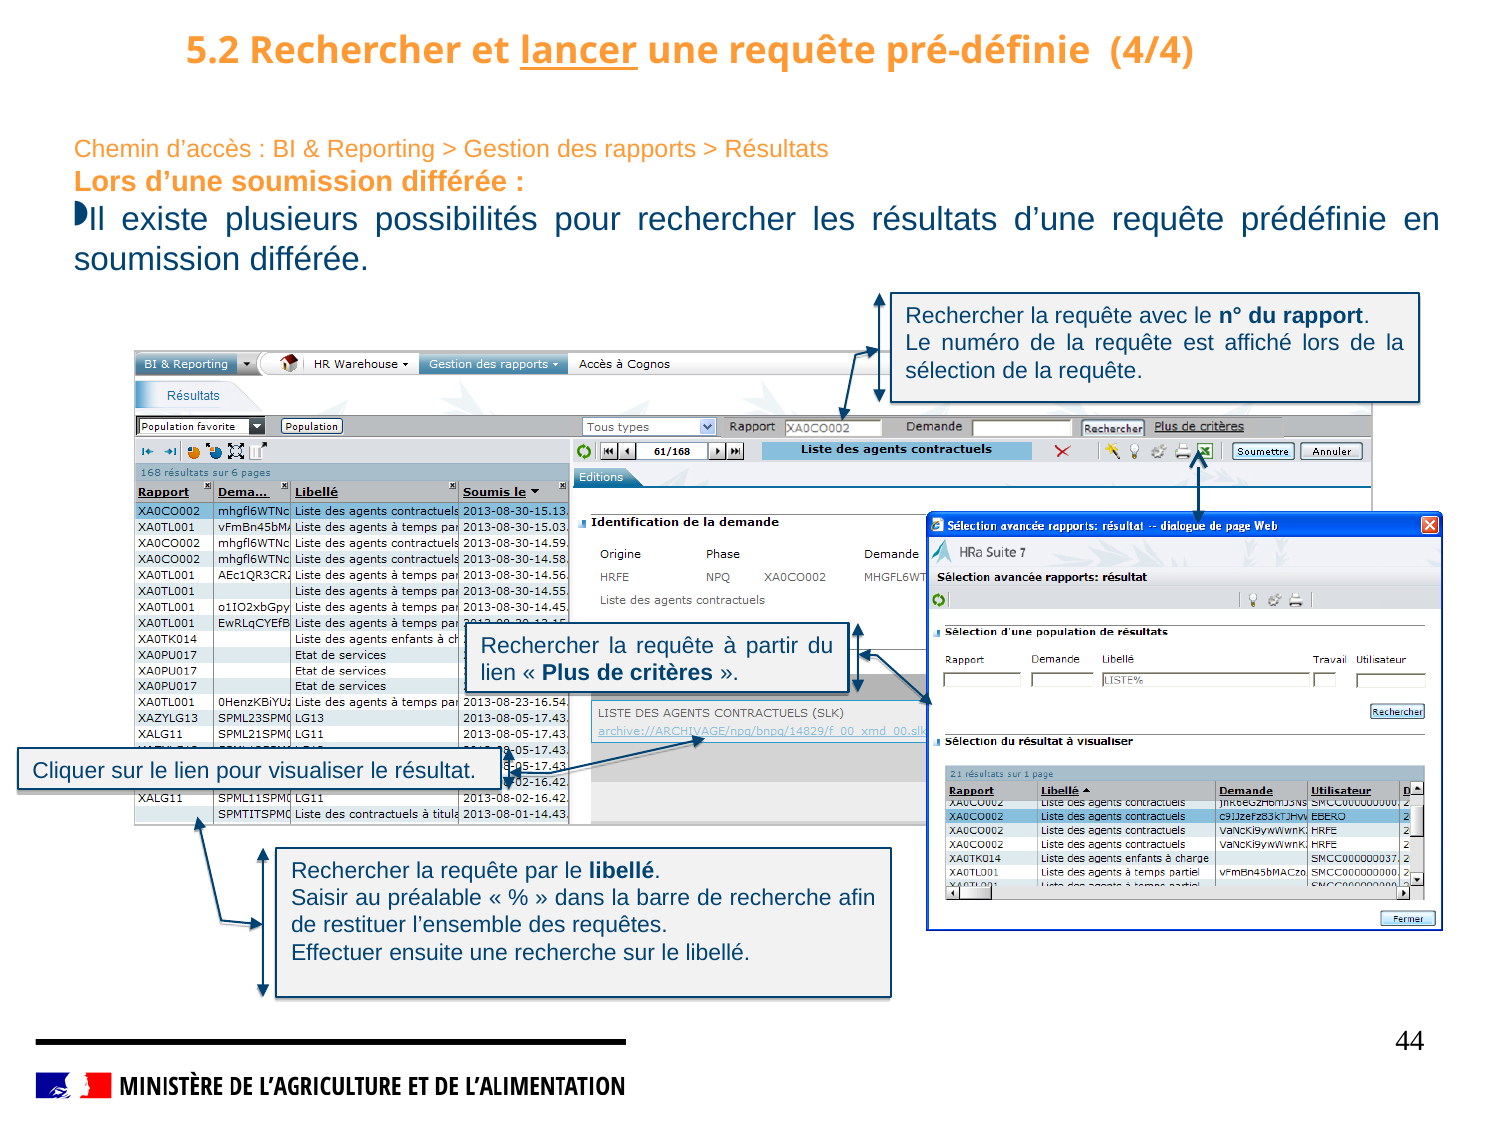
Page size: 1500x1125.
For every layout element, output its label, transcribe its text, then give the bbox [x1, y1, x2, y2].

text_box Rechercher la requête avec le n° du rapport. Le numéro de la requête est affiché lors de la sélection de la requête. [891, 293, 1419, 402]
picture [135, 351, 1443, 931]
picture [35, 1039, 626, 1099]
text_box 5.2 Rechercher et lancer une requête pré-définie (4/4) [171, 19, 1246, 125]
text_box Rechercher la requête à partir du lien « Plus de critères ». [466, 623, 849, 692]
text_box Cliquer sur le lien pour visualiser le résultat. [18, 748, 501, 789]
text_box Rechercher la requête par le libellé. Saisir au préalable « % » dans la barre de recherche afin de restituer l’ensemble des requêtes. Effectuer ensuite une recherche sur le libellé. [276, 848, 891, 997]
text_box Chemin d’accès : BI & Reporting > Gestion des rapports > Résultats Lors d’une soumission différée : Il existe plusieurs possibilités pour rechercher les résultats d’une requête prédéfinie en soumission différée. [59, 125, 1458, 408]
